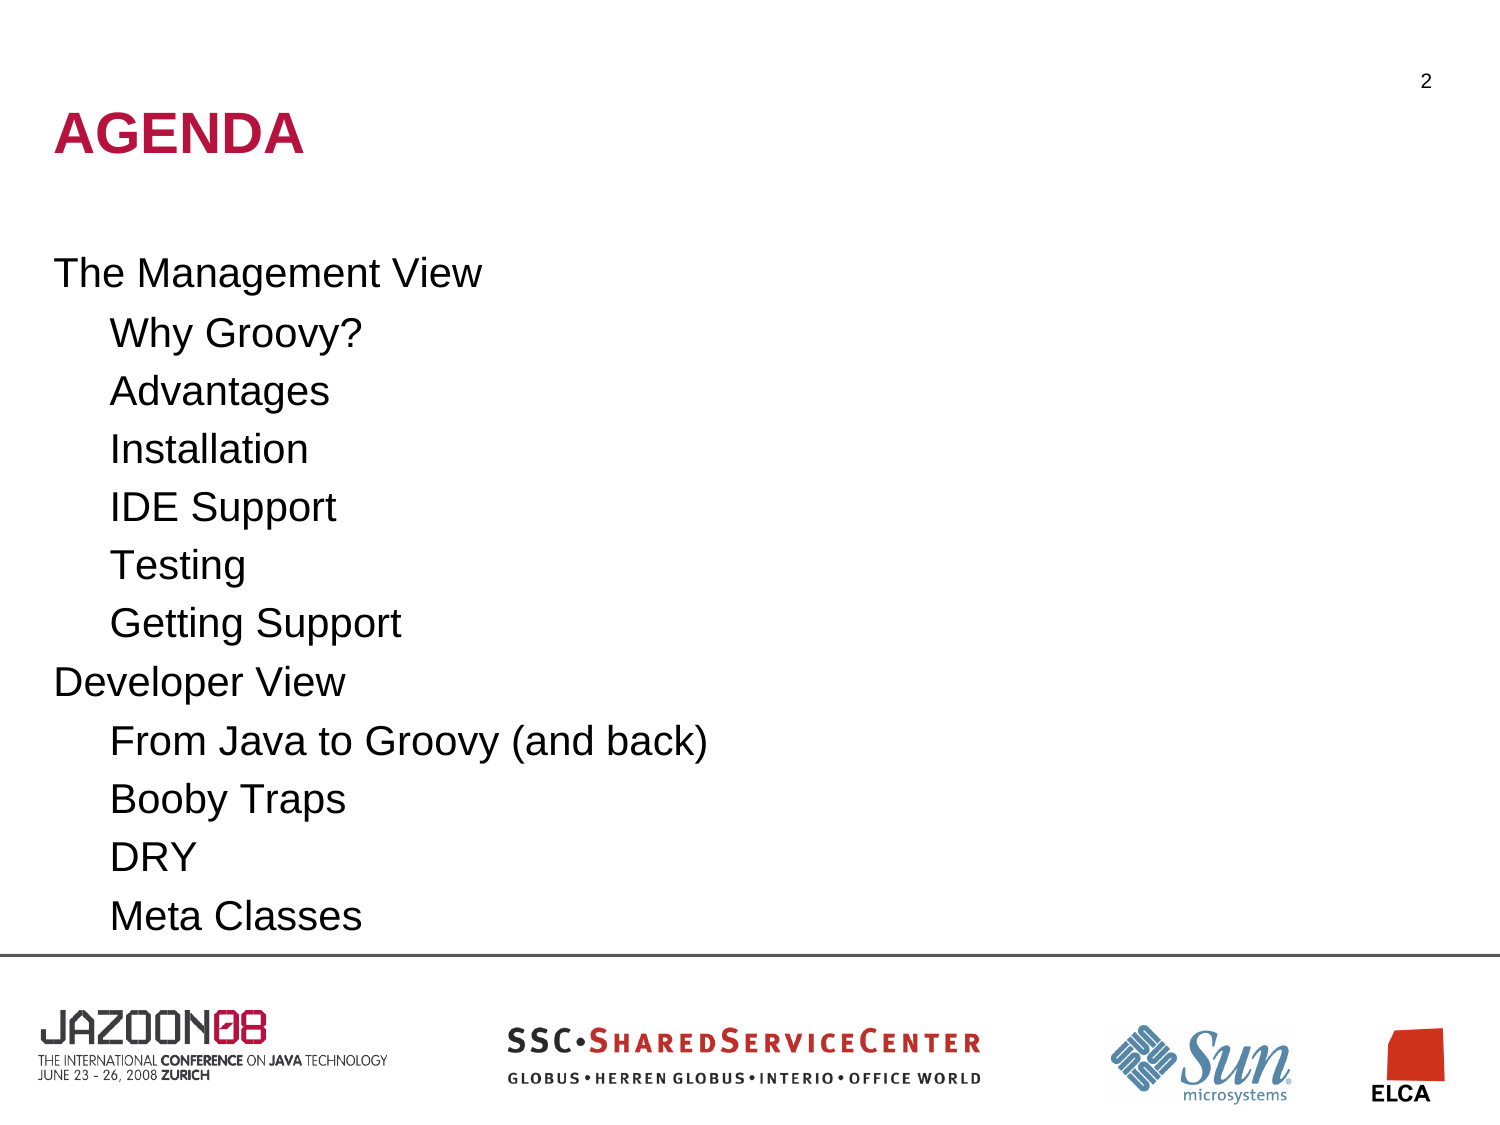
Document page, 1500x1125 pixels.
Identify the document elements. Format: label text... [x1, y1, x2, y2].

picture [37, 1007, 387, 1084]
picture [1370, 1025, 1446, 1105]
list The Management View Why Groovy? Advantages Installation IDE Support Testing Getting Support Developer View From Java to Groovy (and back) Booby Traps DRY Meta Classes [53, 249, 1447, 953]
title AGENDA [53, 112, 1447, 238]
picture [1107, 1021, 1294, 1107]
